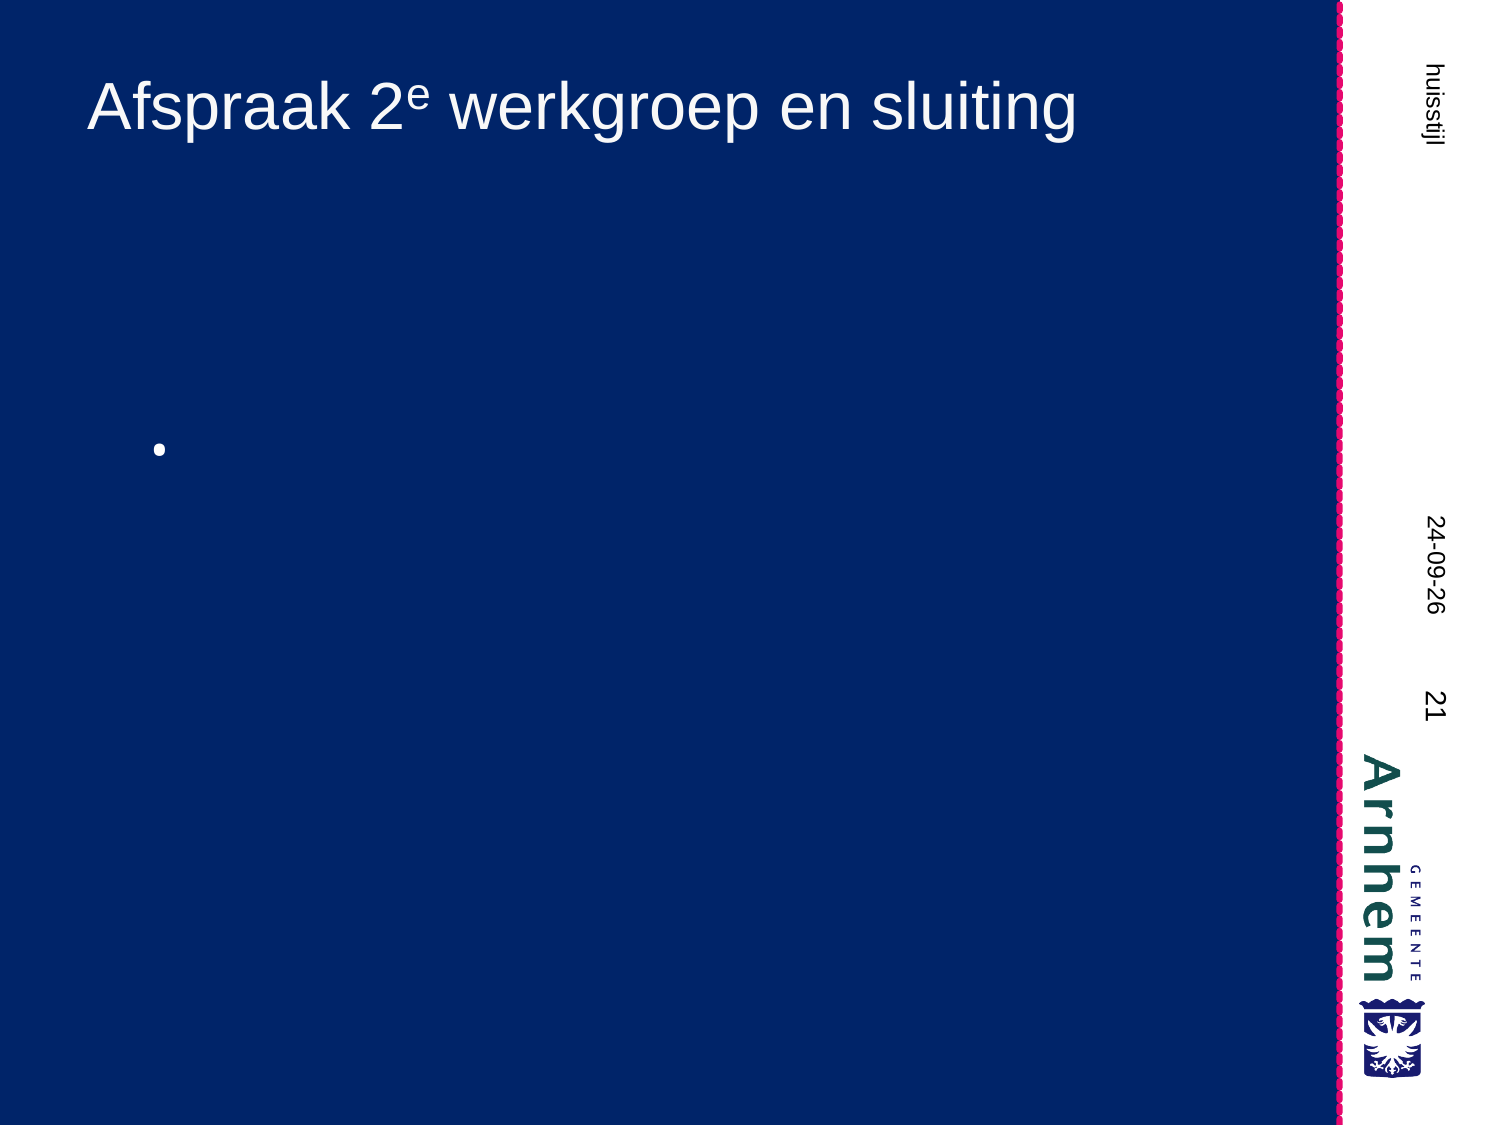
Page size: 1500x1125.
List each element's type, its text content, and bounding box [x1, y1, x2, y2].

list [87, 262, 1408, 801]
text_box 18-1-2022 [1410, 500, 1461, 688]
title Afspraak 2e werkgroep en sluiting [87, 62, 1245, 225]
text_box 21 [1412, 675, 1463, 751]
text_box huisstijl [1409, 63, 1460, 501]
